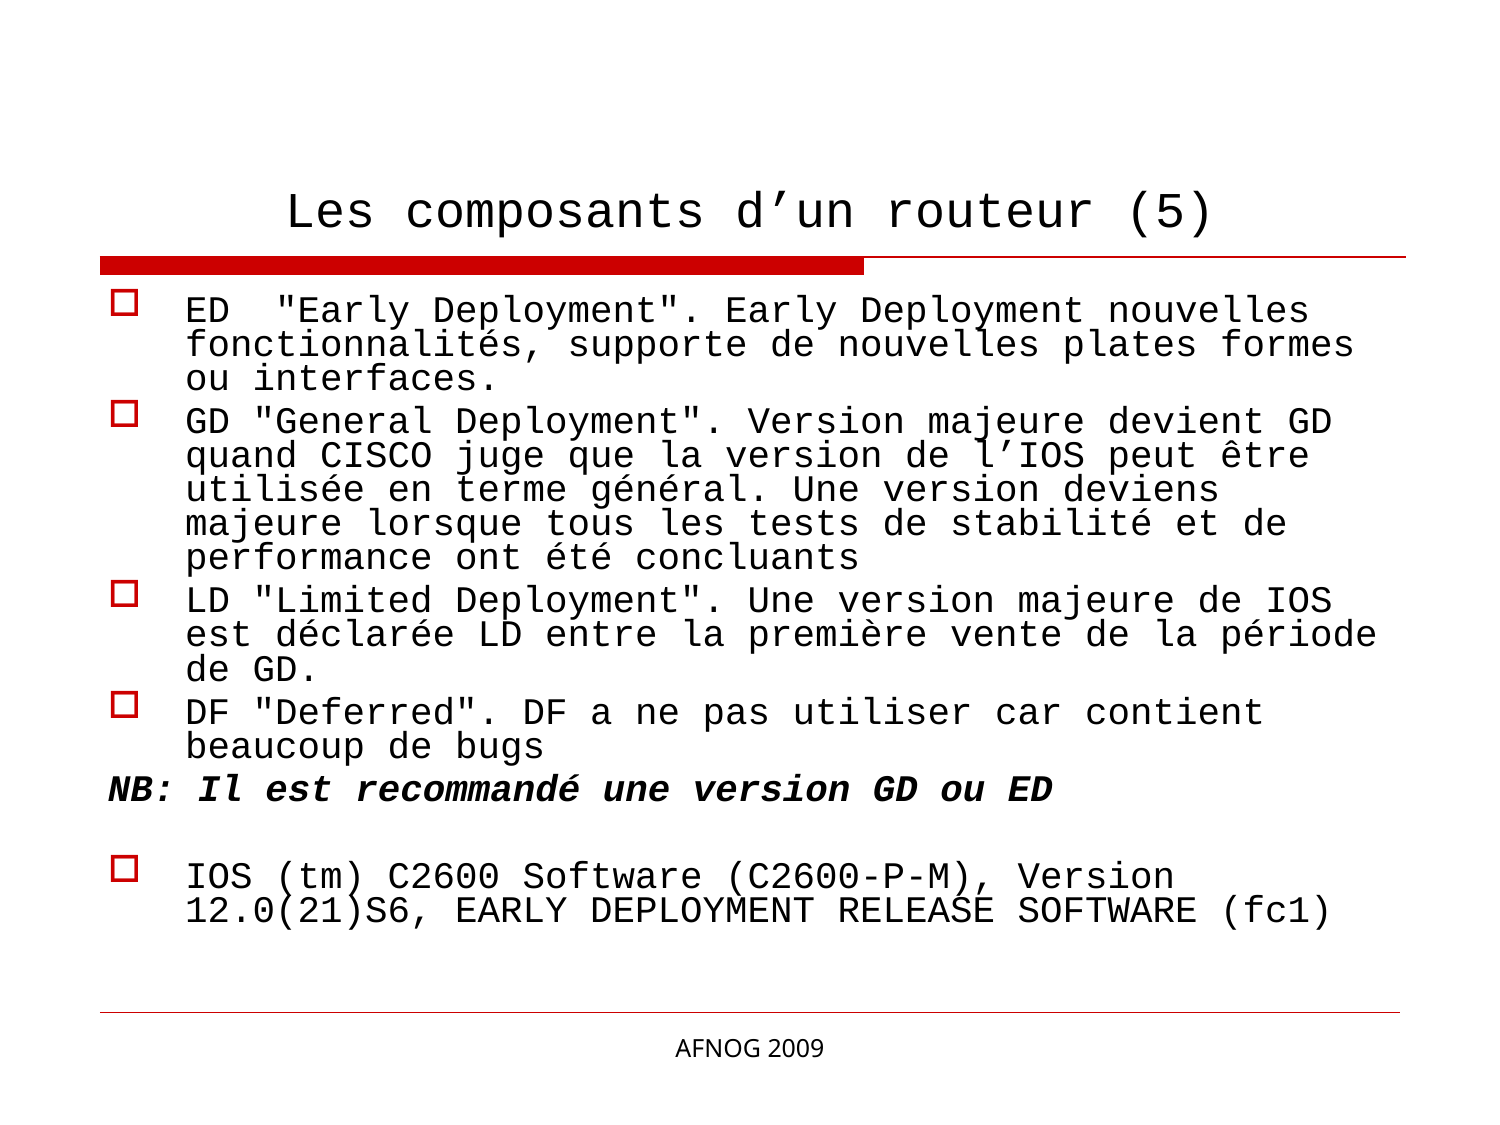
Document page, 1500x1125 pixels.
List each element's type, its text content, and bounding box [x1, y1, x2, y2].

text_box AFNOG 2009 [512, 1024, 988, 1103]
title Les composants d’un routeur (5) [94, 49, 1407, 250]
list ED "Early Deployment". Early Deployment nouvelles fonctionnalités, supporte de nouvelles plates formes ou interfaces. GD "General Deployment". Version majeure devient GD quand CISCO juge que la version de l’IOS peut être utilisée en terme général. Une version deviens majeure lorsque tous les tests de stabilité et de performance ont été concluants LD "Limited Deployment". Une version majeure de IOS est déclarée LD entre la première vente de la période de GD. DF "Deferred". DF a ne pas utiliser car contient beaucoup de bugs NB: Il est recommandé une version GD ou ED IOS (tm) C2600 Software (C2600-P-M), Version 12.0(21)S6, EARLY DEPLOYMENT RELEASE SOFTWARE (fc1) [92, 287, 1406, 988]
